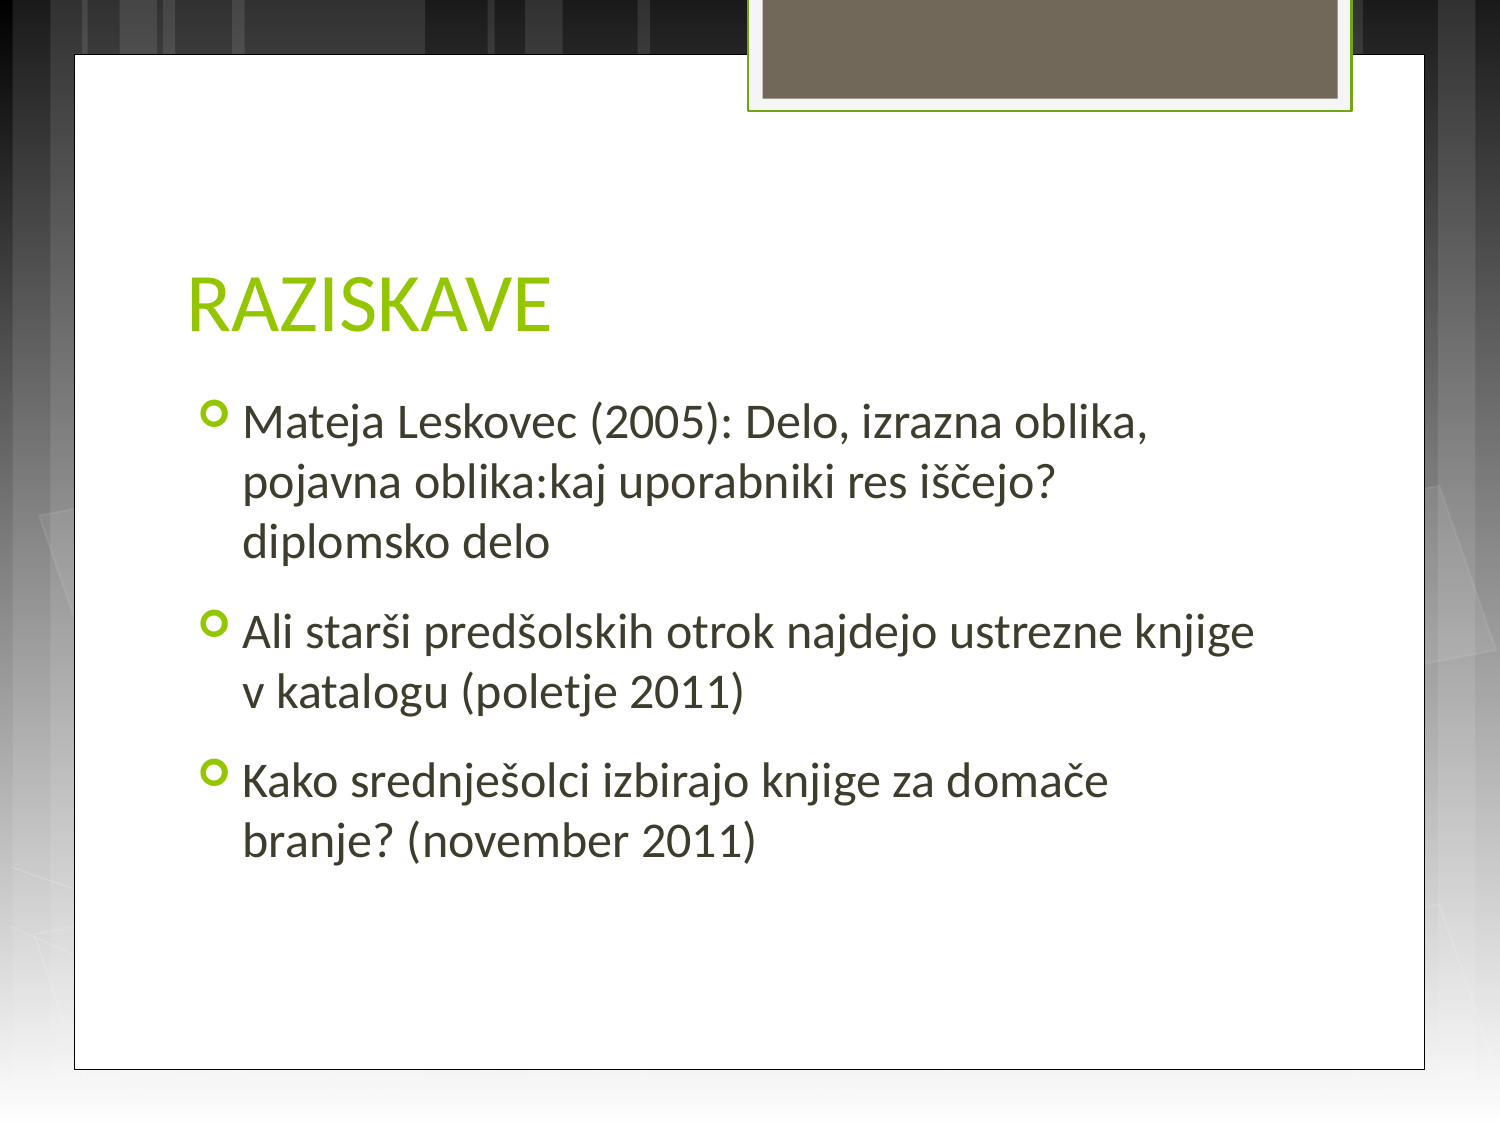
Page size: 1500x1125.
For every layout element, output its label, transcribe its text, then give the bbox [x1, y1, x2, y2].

list Mateja Leskovec (2005): Delo, izrazna oblika, pojavna oblika:kaj uporabniki res iščejo? diplomsko delo Ali starši predšolskih otrok najdejo ustrezne knjige v katalogu (poletje 2011) Kako srednješolci izbirajo knjige za domače branje? (november 2011) [171, 381, 1283, 957]
title RAZISKAVE [171, 168, 1324, 357]
